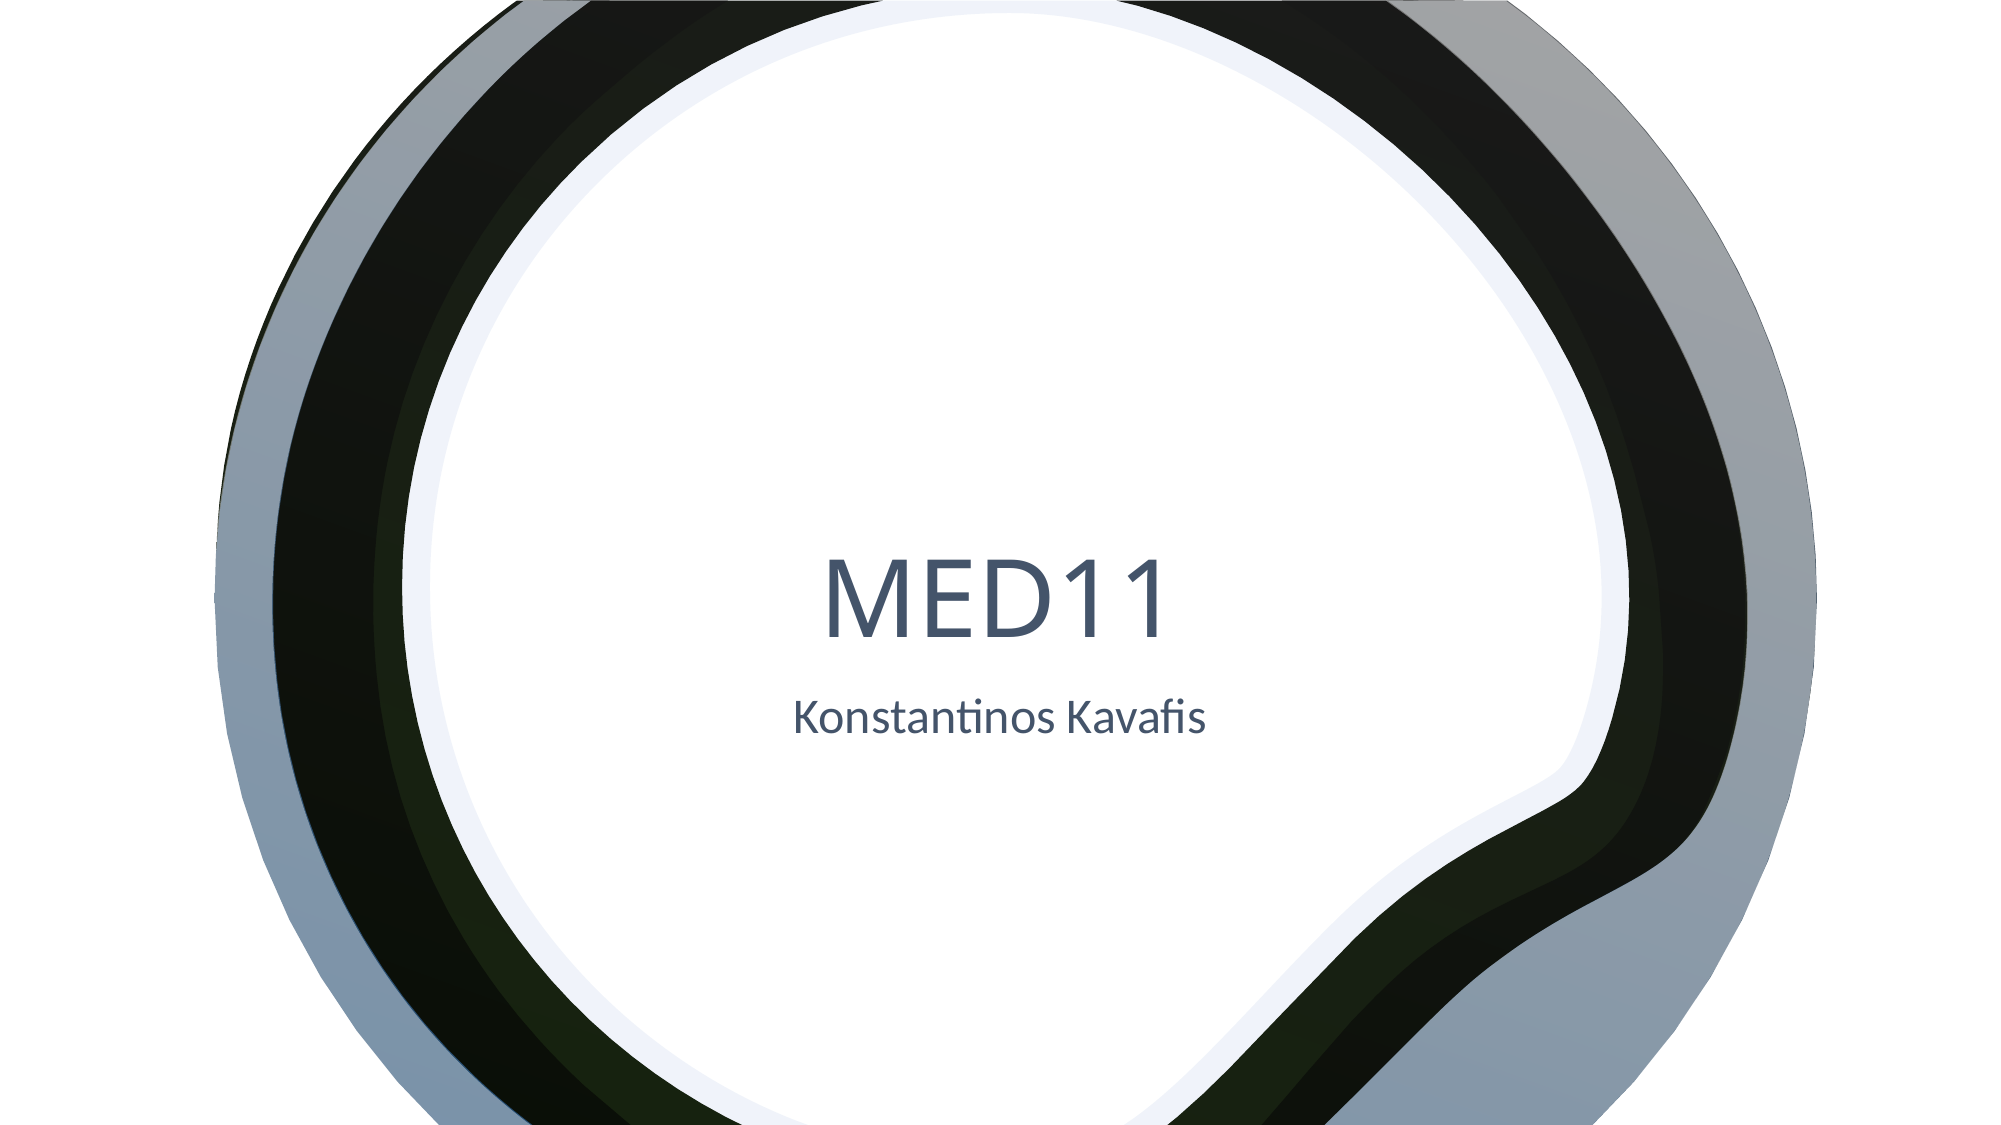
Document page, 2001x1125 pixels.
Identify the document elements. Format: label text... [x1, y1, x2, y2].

title MED11 [499, 335, 1502, 669]
text_box [0, 0, 2000, 1125]
subtitle Konstantinos Kavafis [499, 682, 1502, 795]
